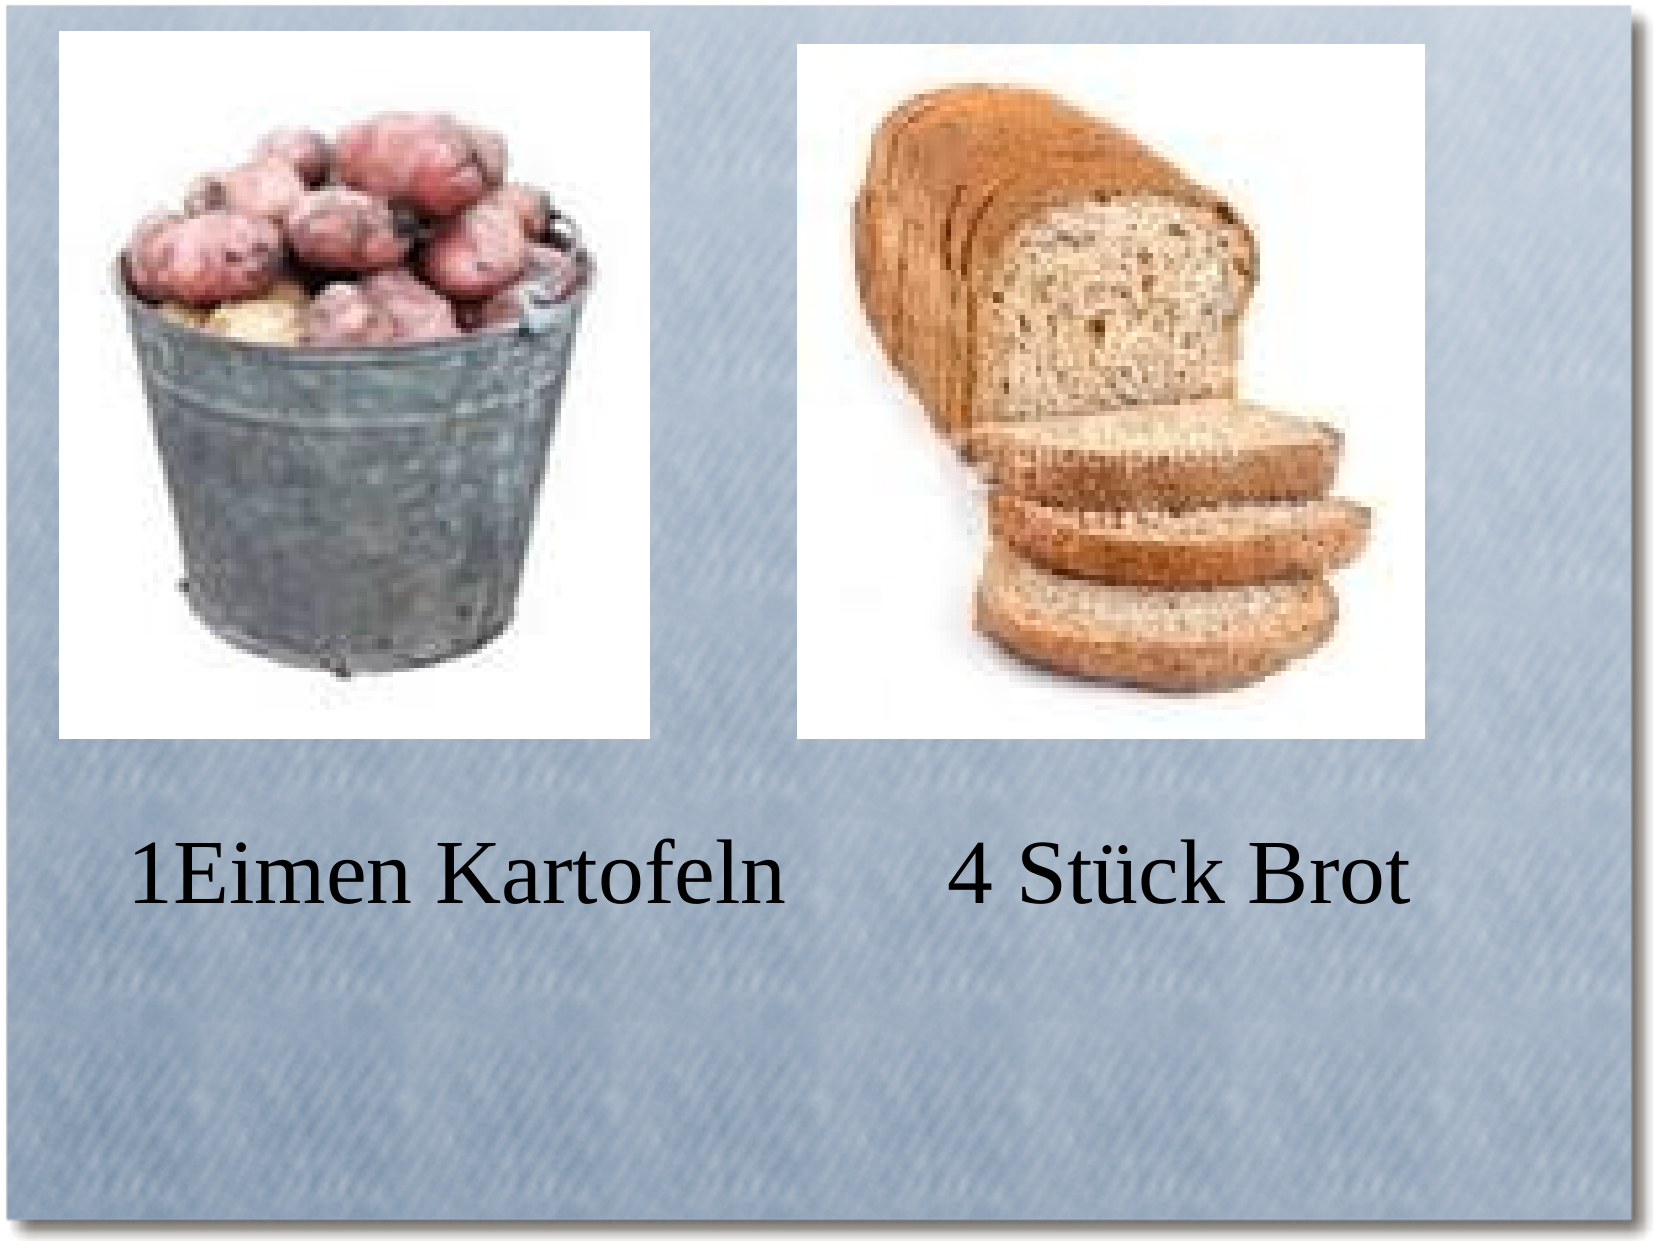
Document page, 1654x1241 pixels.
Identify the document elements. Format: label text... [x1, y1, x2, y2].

title 1Eimen Kartofeln 4 Stück Brot [64, 776, 1477, 969]
picture [0, 0, 1654, 1241]
